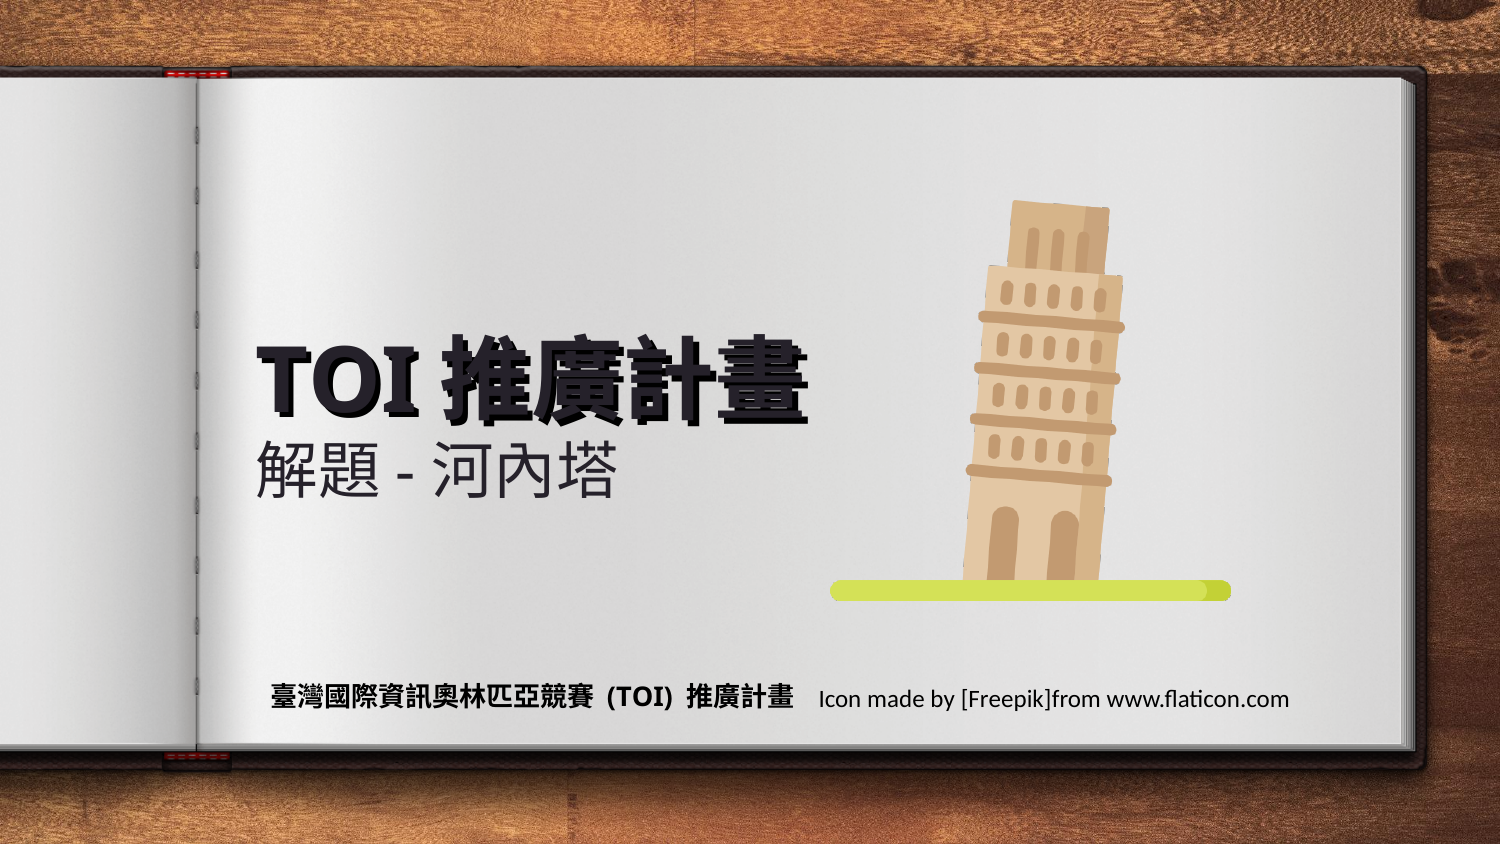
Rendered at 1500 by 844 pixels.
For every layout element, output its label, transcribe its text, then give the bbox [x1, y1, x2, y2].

picture [830, 200, 1231, 601]
text_box Icon made by [Freepik]from www.flaticon.com [804, 675, 1385, 720]
title TOI推廣計畫 解題-河內塔 [240, 262, 830, 565]
